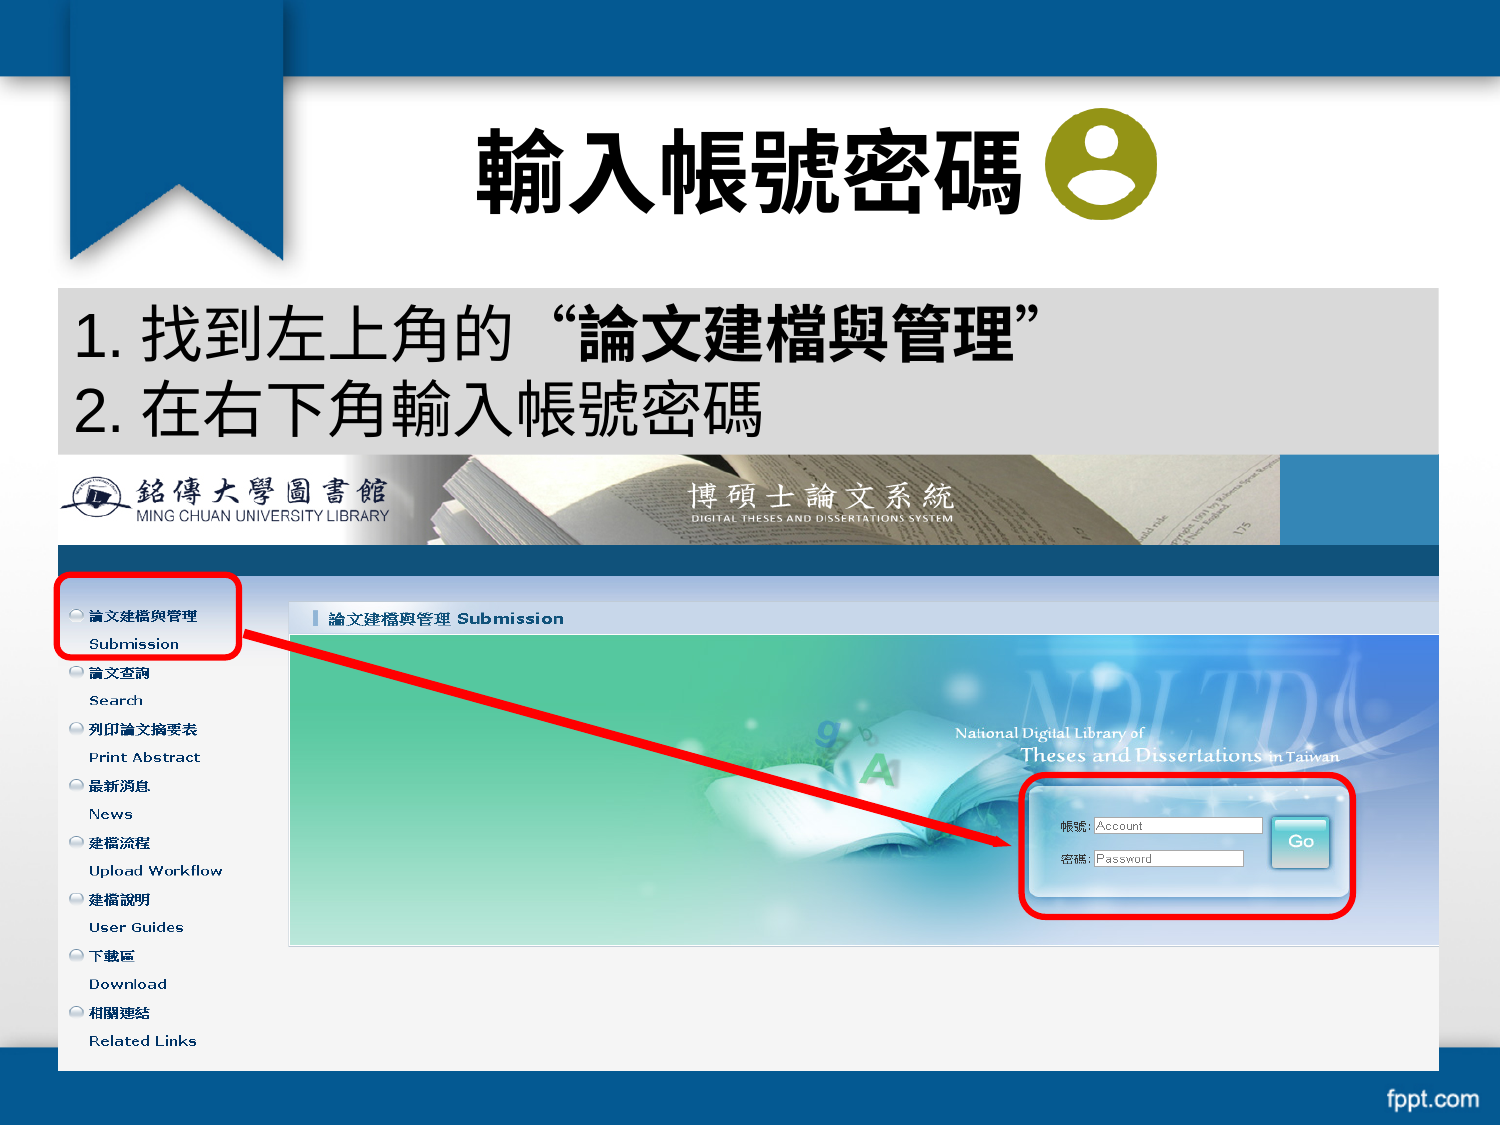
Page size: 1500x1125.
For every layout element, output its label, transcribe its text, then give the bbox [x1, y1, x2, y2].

picture [60, 578, 235, 654]
text_box 1.找到左上角的“論文建檔與管理” 2.在右下角輸入帳號密碼 [58, 288, 1439, 455]
picture [58, 455, 1439, 1071]
title 輸入帳號密碼 [75, 45, 1426, 233]
picture [1045, 108, 1157, 220]
